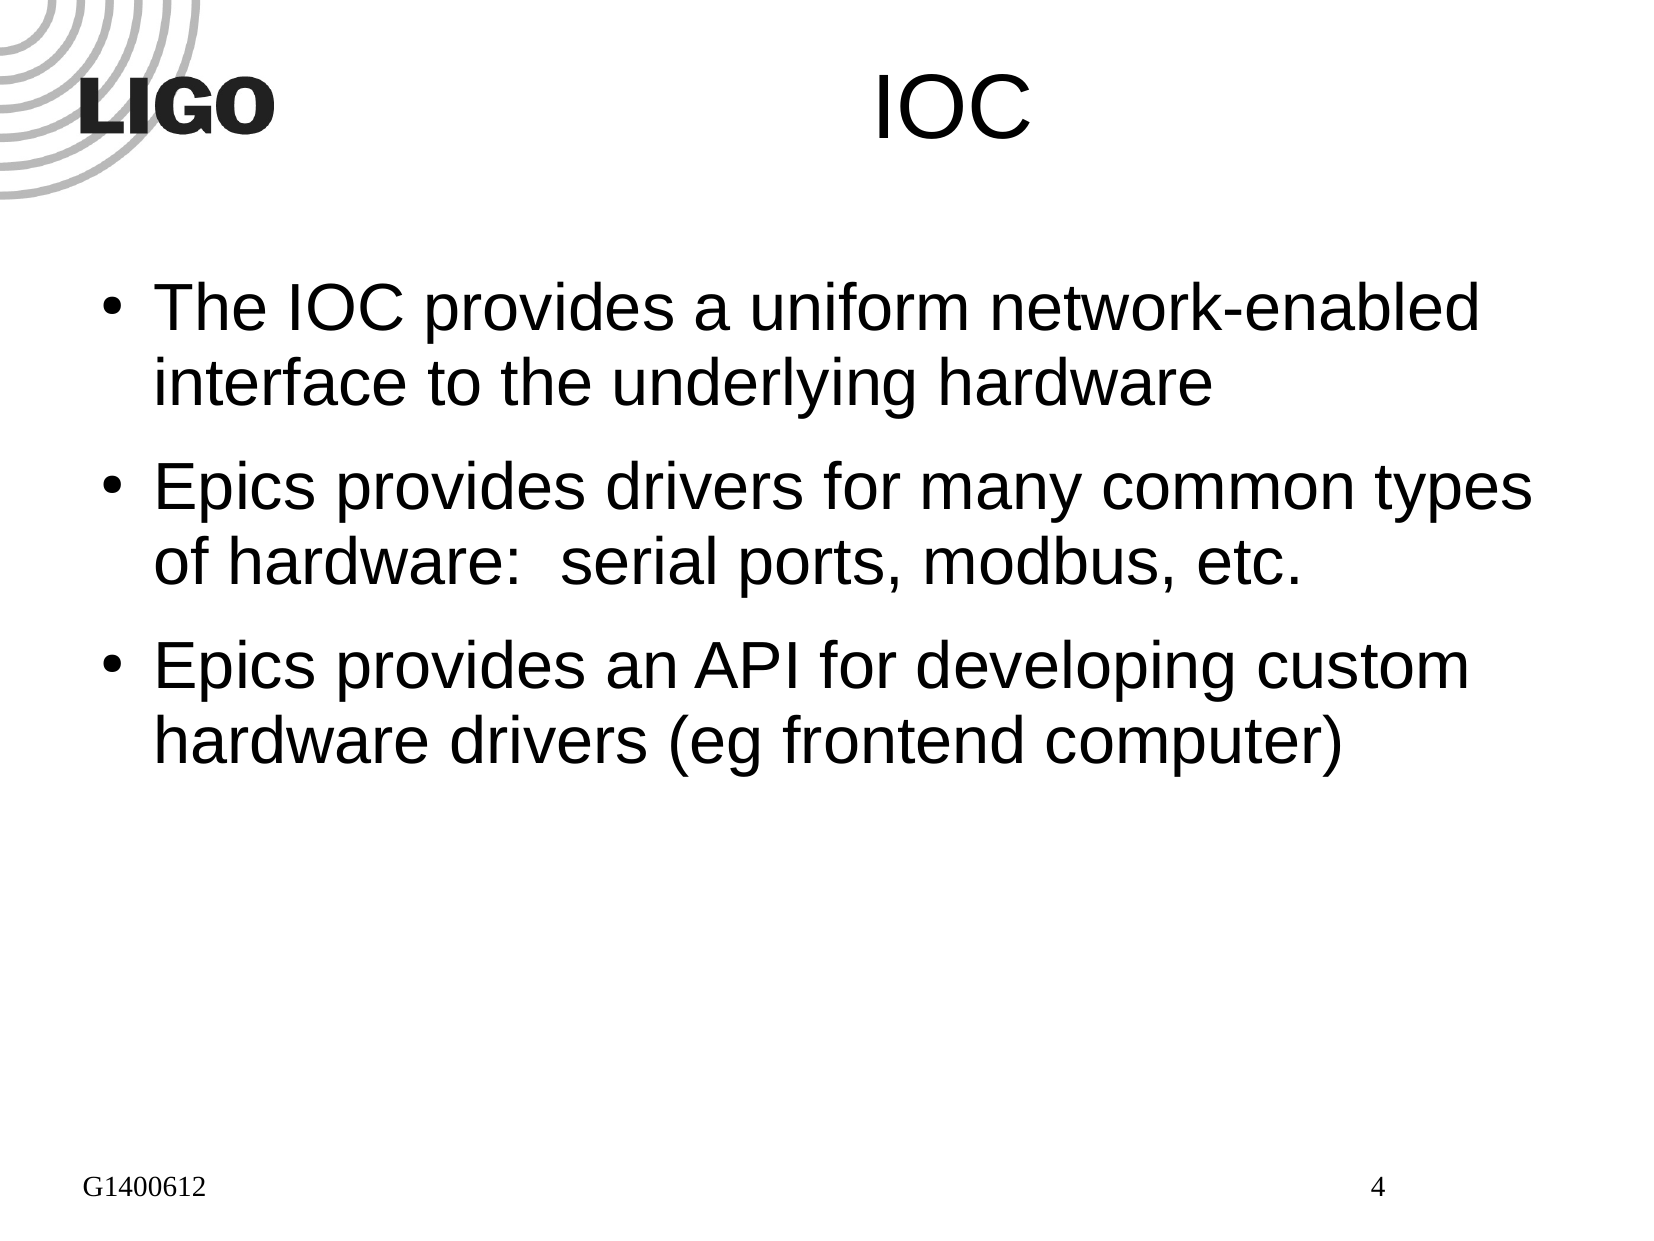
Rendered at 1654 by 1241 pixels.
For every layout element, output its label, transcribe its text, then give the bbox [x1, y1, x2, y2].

picture [0, 0, 274, 200]
title IOC [315, 2, 1591, 211]
list The IOC provides a uniform network-enabled interface to the underlying hardware Epics provides drivers for many common types of hardware: serial ports, modbus, etc. Epics provides an API for developing custom hardware drivers (eg frontend computer) [82, 270, 1538, 990]
